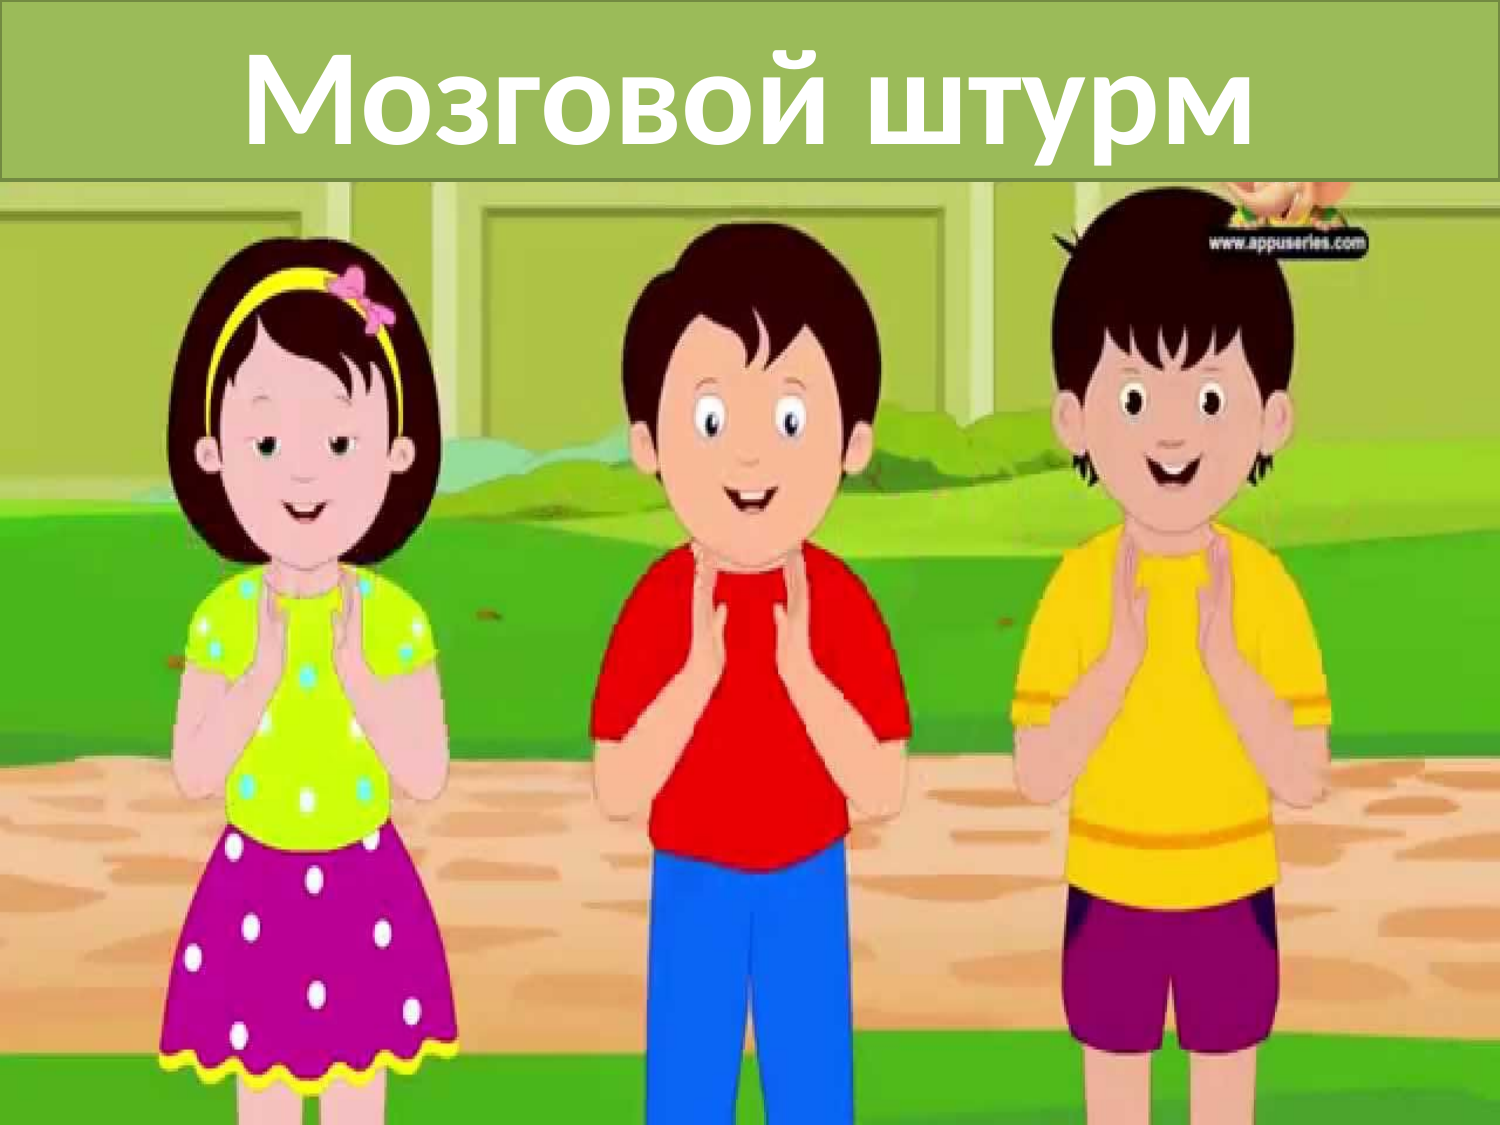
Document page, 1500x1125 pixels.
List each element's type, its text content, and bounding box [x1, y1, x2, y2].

text_box Мозговой штурм [0, 0, 1500, 180]
picture [0, 180, 1500, 1125]
